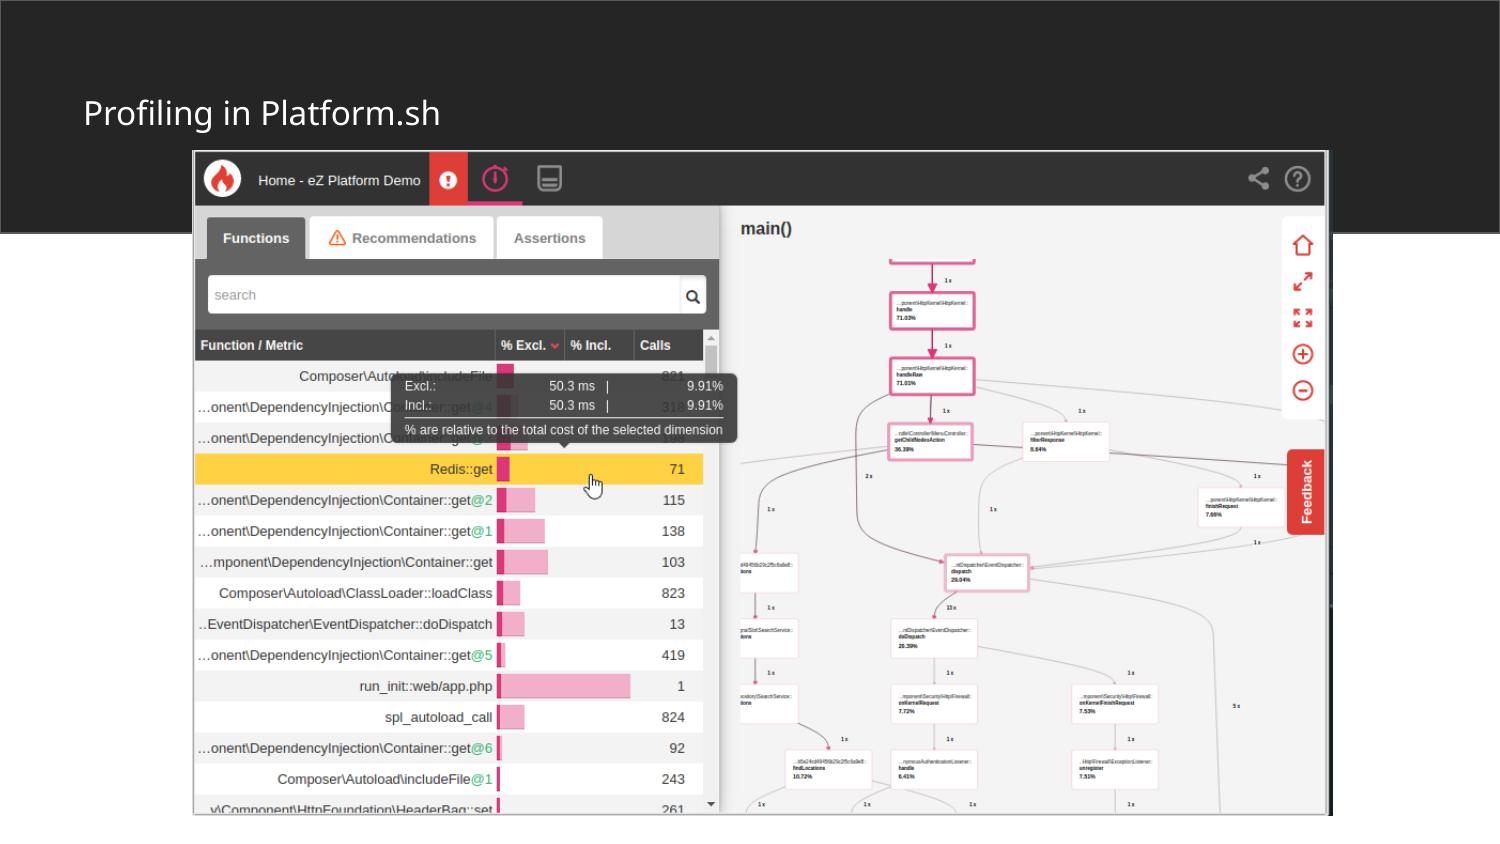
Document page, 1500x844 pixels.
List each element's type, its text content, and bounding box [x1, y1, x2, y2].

picture [192, 150, 1333, 816]
text_box [0, 0, 1500, 234]
title Profiling in Platform.sh [68, 56, 1307, 185]
